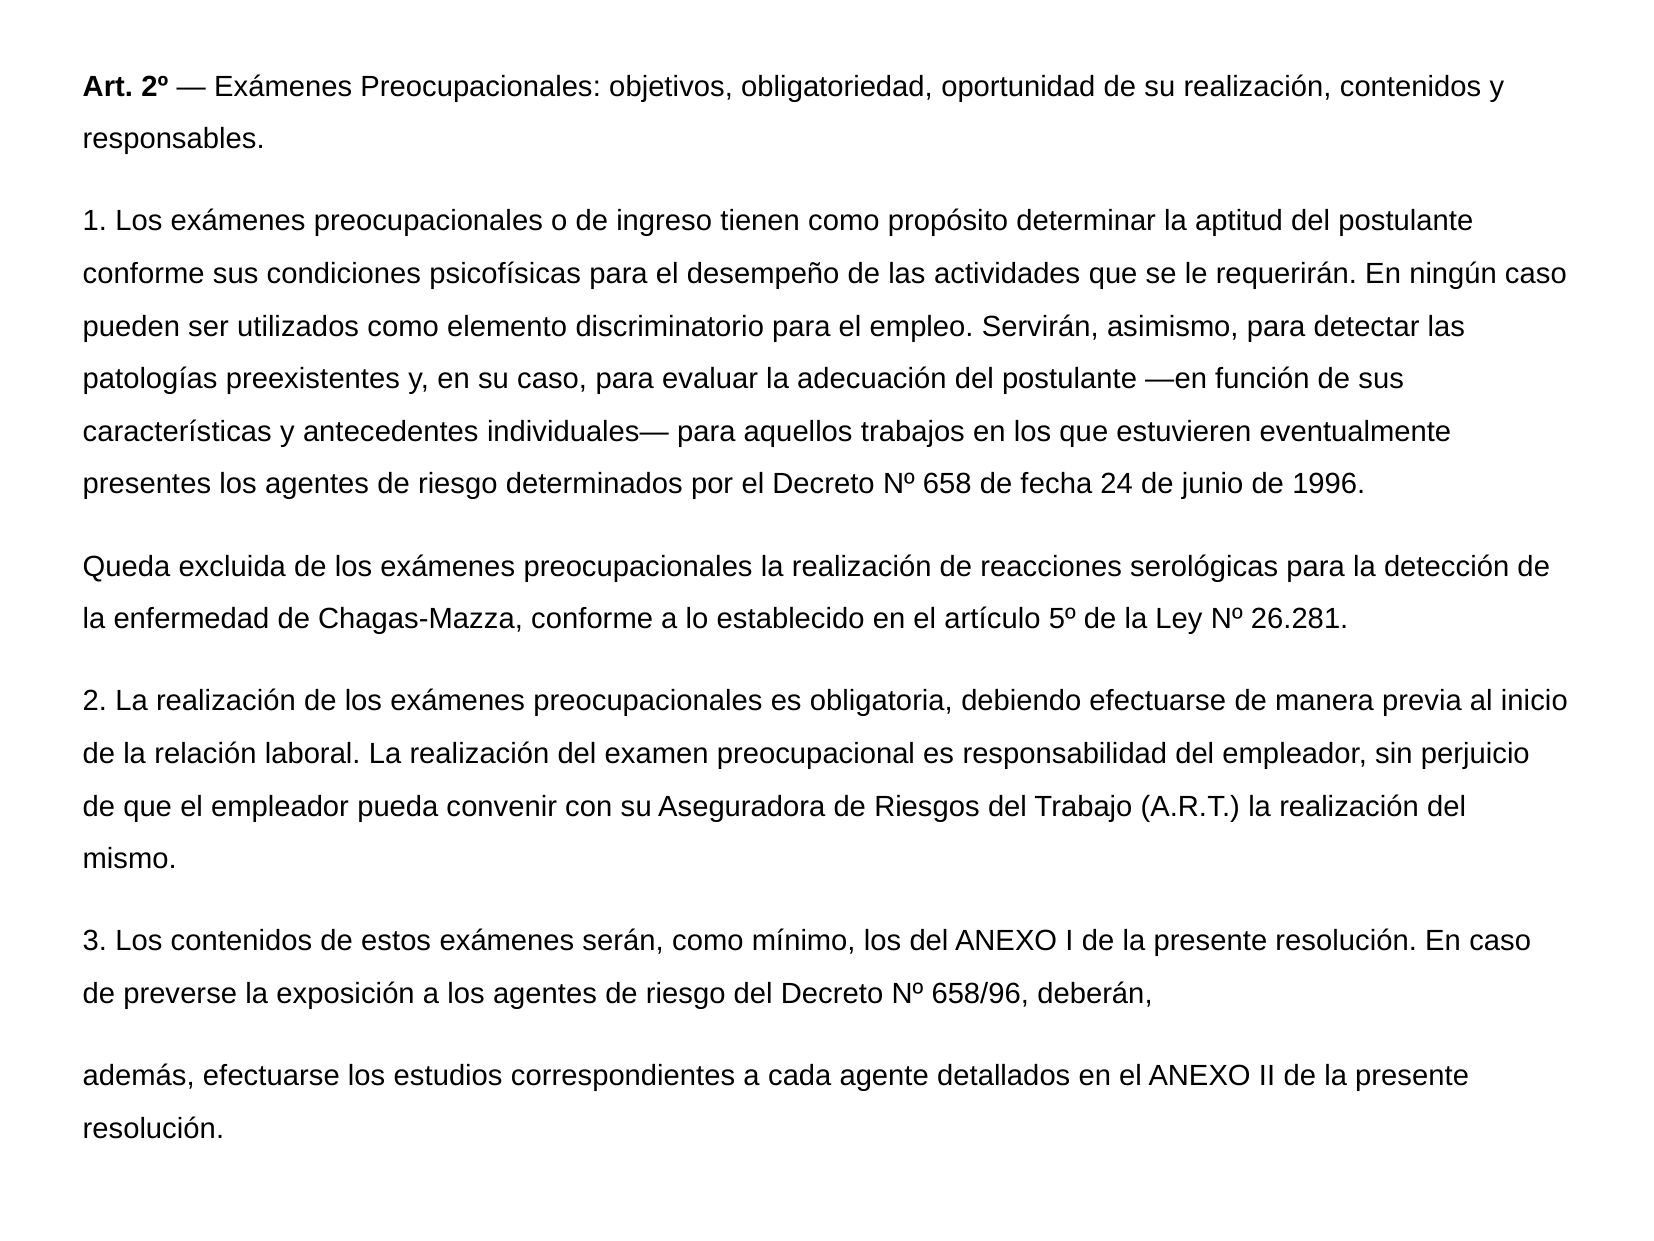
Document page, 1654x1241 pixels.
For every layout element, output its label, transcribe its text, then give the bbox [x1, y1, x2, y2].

list Art. 2º — Exámenes Preocupacionales: objetivos, obligatoriedad, oportunidad de su realización, contenidos y responsables. 1. Los exámenes preocupacionales o de ingreso tienen como propósito determinar la aptitud del postulante conforme sus condiciones psicofísicas para el desempeño de las actividades que se le requerirán. En ningún caso pueden ser utilizados como elemento discriminatorio para el empleo. Servirán, asimismo, para detectar las patologías preexistentes y, en su caso, para evaluar la adecuación del postulante —en función de sus características y antecedentes individuales— para aquellos trabajos en los que estuvieren eventualmente presentes los agentes de riesgo determinados por el Decreto Nº 658 de fecha 24 de junio de 1996. Queda excluida de los exámenes preocupacionales la realización de reacciones serológicas para la detección de la enfermedad de Chagas-Mazza, conforme a lo establecido en el artículo 5º de la Ley Nº 26.281. 2. La realización de los exámenes preocupacionales es obligatoria, debiendo efectuarse de manera previa al inicio de la relación laboral. La realización del examen preocupacional es responsabilidad del empleador, sin perjuicio de que el empleador pueda convenir con su Aseguradora de Riesgos del Trabajo (A.R.T.) la realización del mismo. 3. Los contenidos de estos exámenes serán, como mínimo, los del ANEXO I de la presente resolución. En caso de preverse la exposición a los agentes de riesgo del Decreto Nº 658/96, deberán, además, efectuarse los estudios correspondientes a cada agente detallados en el ANEXO II de la presente resolución. [82, 49, 1571, 1194]
